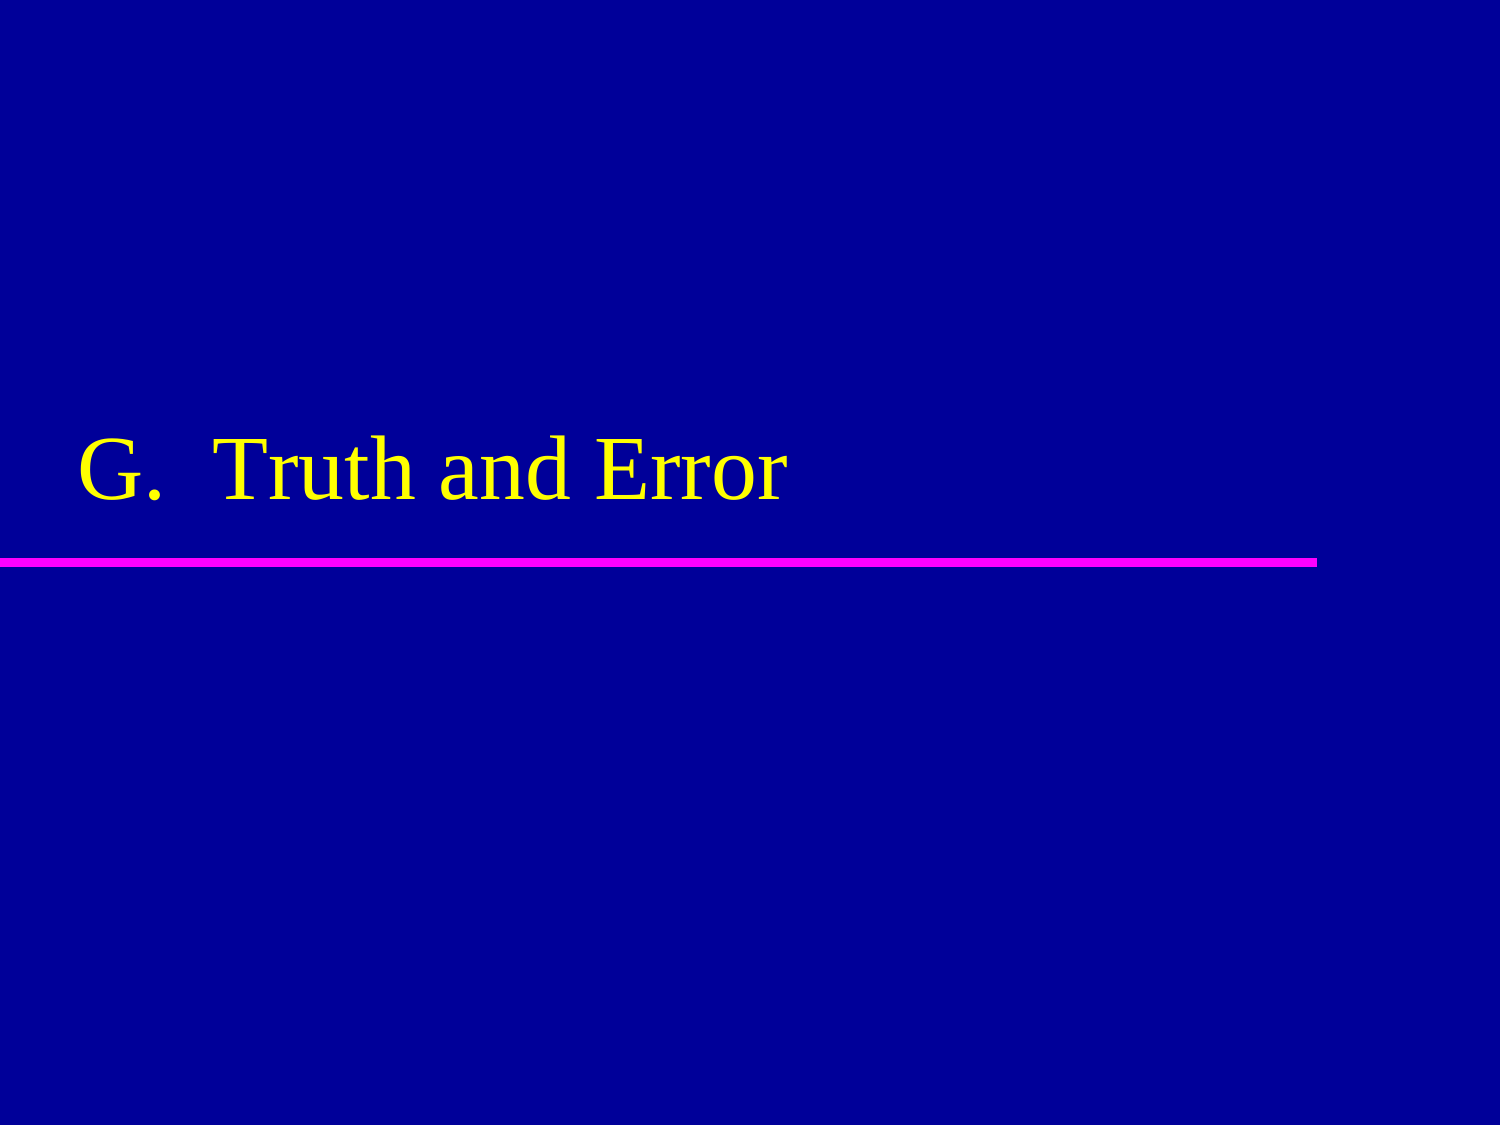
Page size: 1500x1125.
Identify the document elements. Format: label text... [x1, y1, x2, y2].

title G. Truth and Error [62, 374, 1338, 563]
